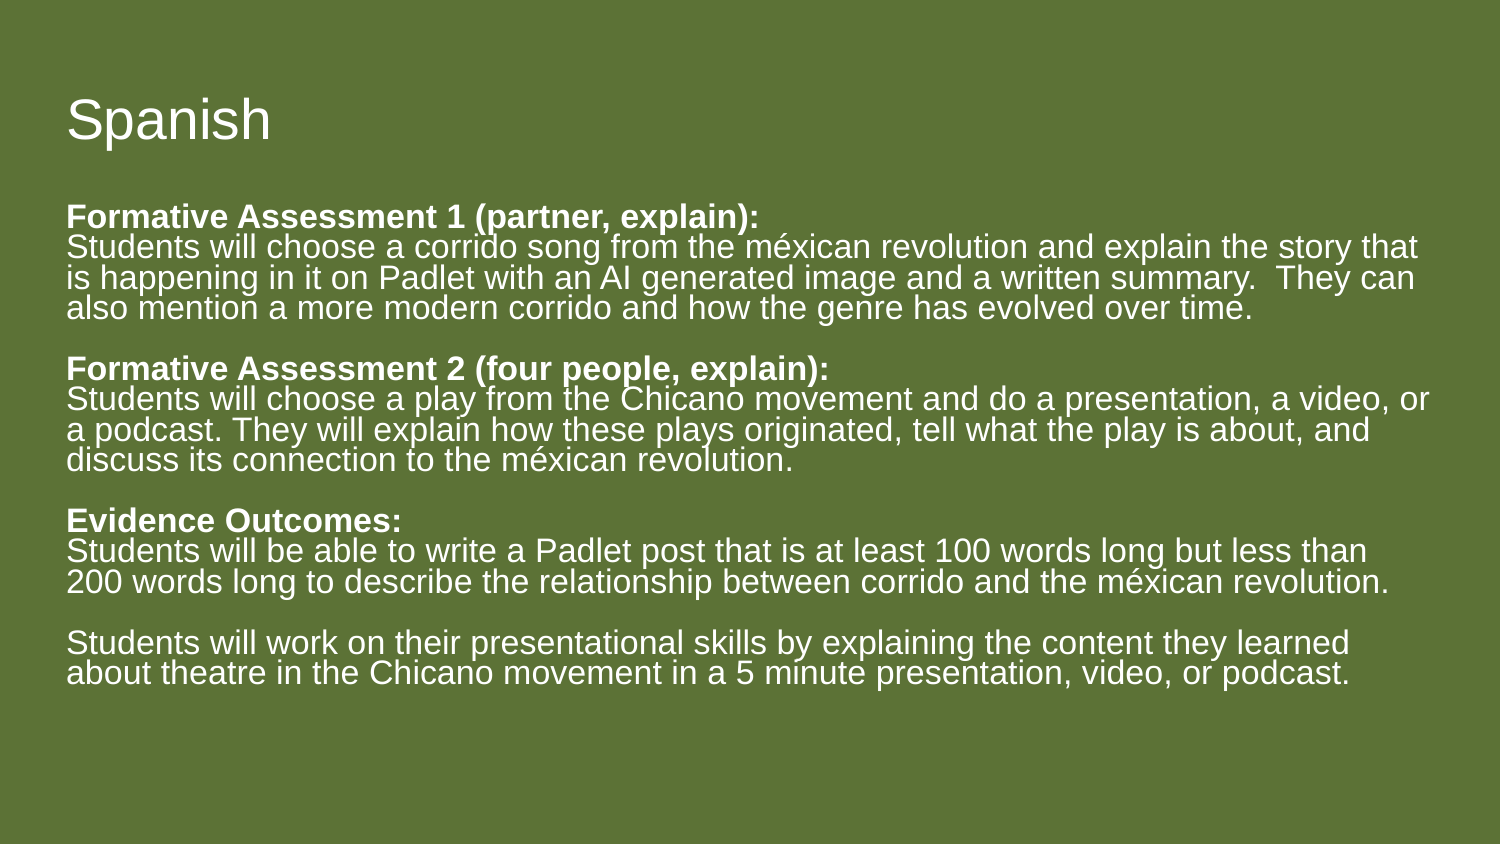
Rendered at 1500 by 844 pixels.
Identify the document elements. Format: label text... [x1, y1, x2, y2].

title Spanish [51, 72, 1449, 167]
list Formative Assessment 1 (partner, explain): Students will choose a corrido song from the méxican revolution and explain the story that is happening in it on Padlet with an AI generated image and a written summary. They can also mention a more modern corrido and how the genre has evolved over time. Formative Assessment 2 (four people, explain): Students will choose a play from the Chicano movement and do a presentation, a video, or a podcast. They will explain how these plays originated, tell what the play is about, and discuss its connection to the méxican revolution. Evidence Outcomes: Students will be able to write a Padlet post that is at least 100 words long but less than 200 words long to describe the relationship between corrido and the méxican revolution. Students will work on their presentational skills by explaining the content they learned about theatre in the Chicano movement in a 5 minute presentation, video, or podcast. [51, 189, 1449, 750]
